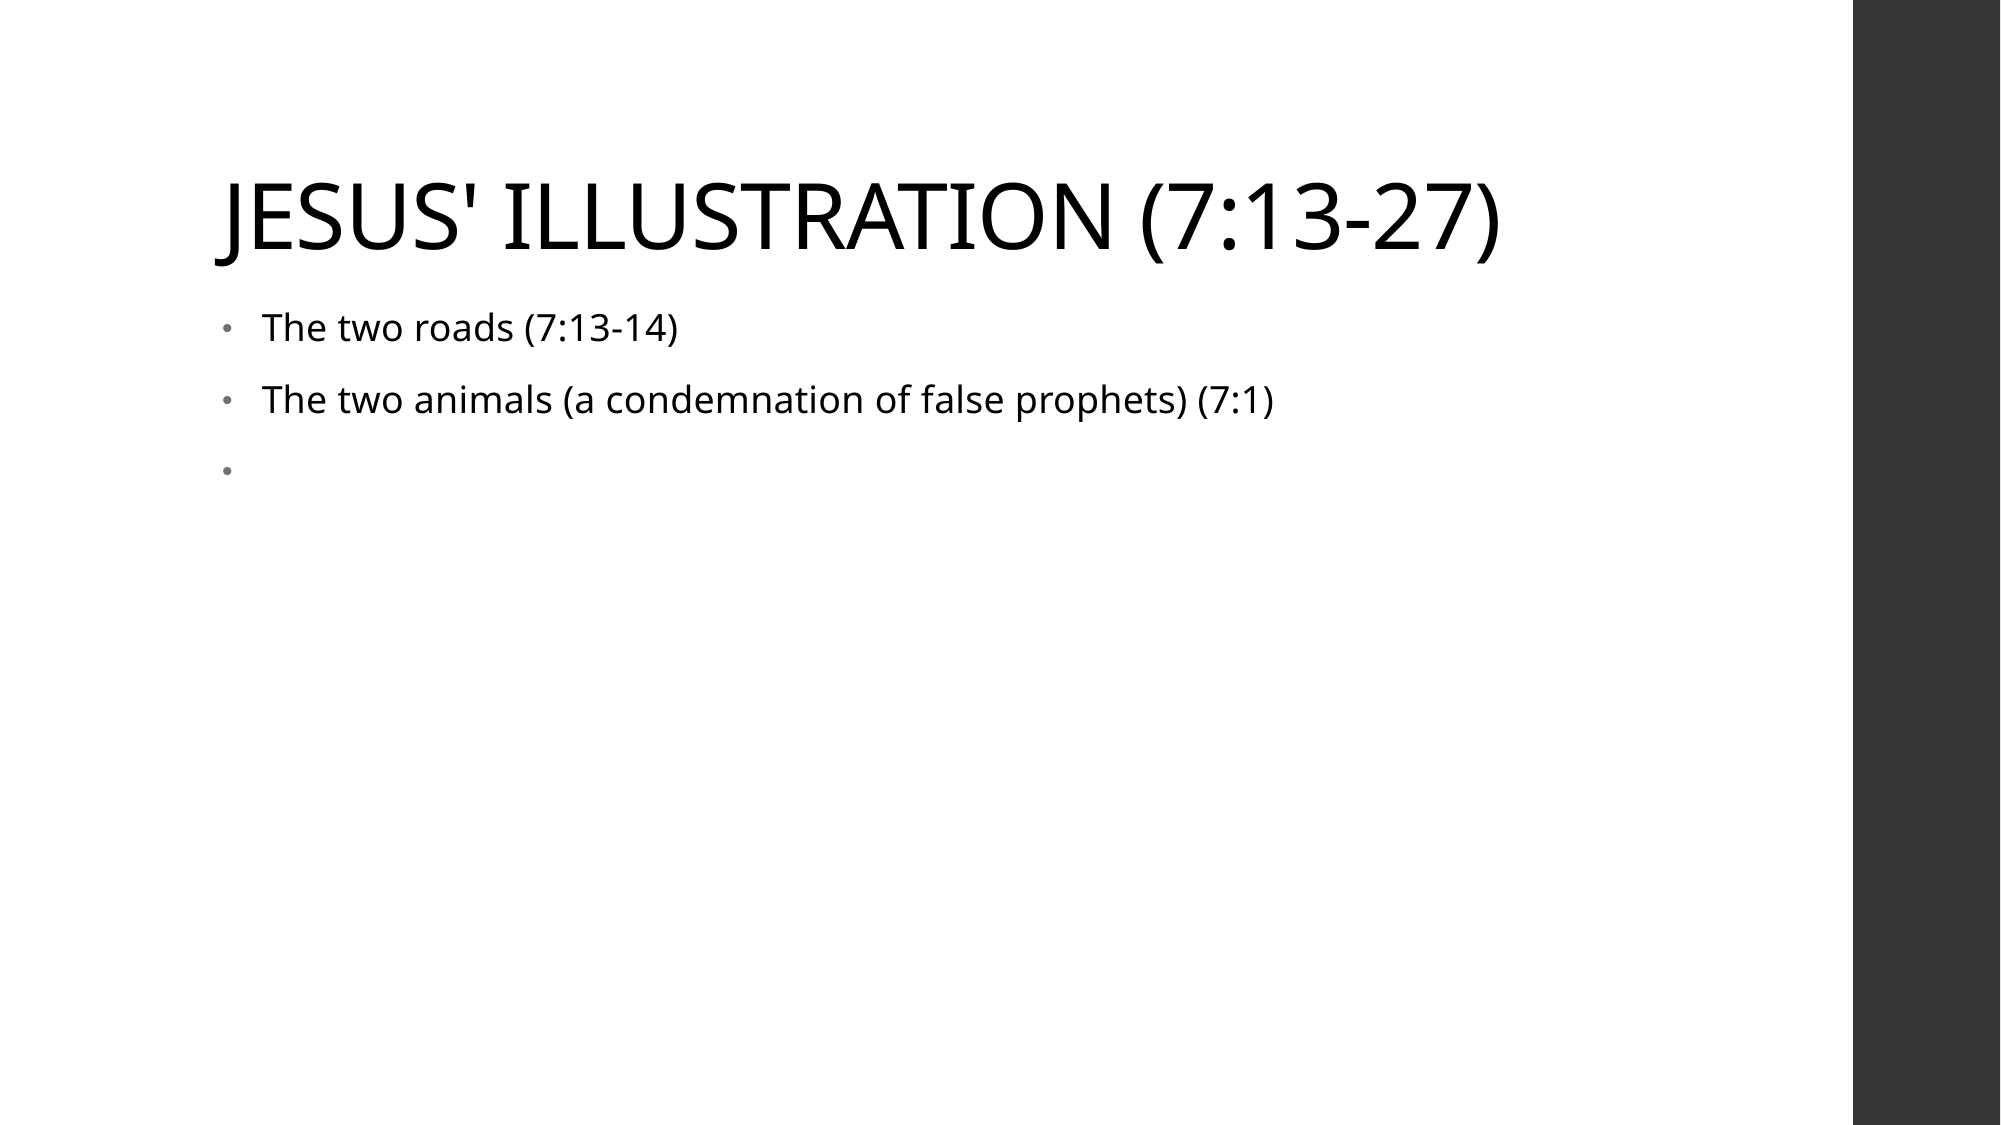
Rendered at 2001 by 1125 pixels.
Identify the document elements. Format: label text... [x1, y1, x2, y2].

list The two roads (7:13-14) The two animals (a condemnation of false prophets) (7:1) [206, 299, 1617, 1014]
title JESUS' ILLUSTRATION (7:13-27) [206, 60, 1797, 278]
